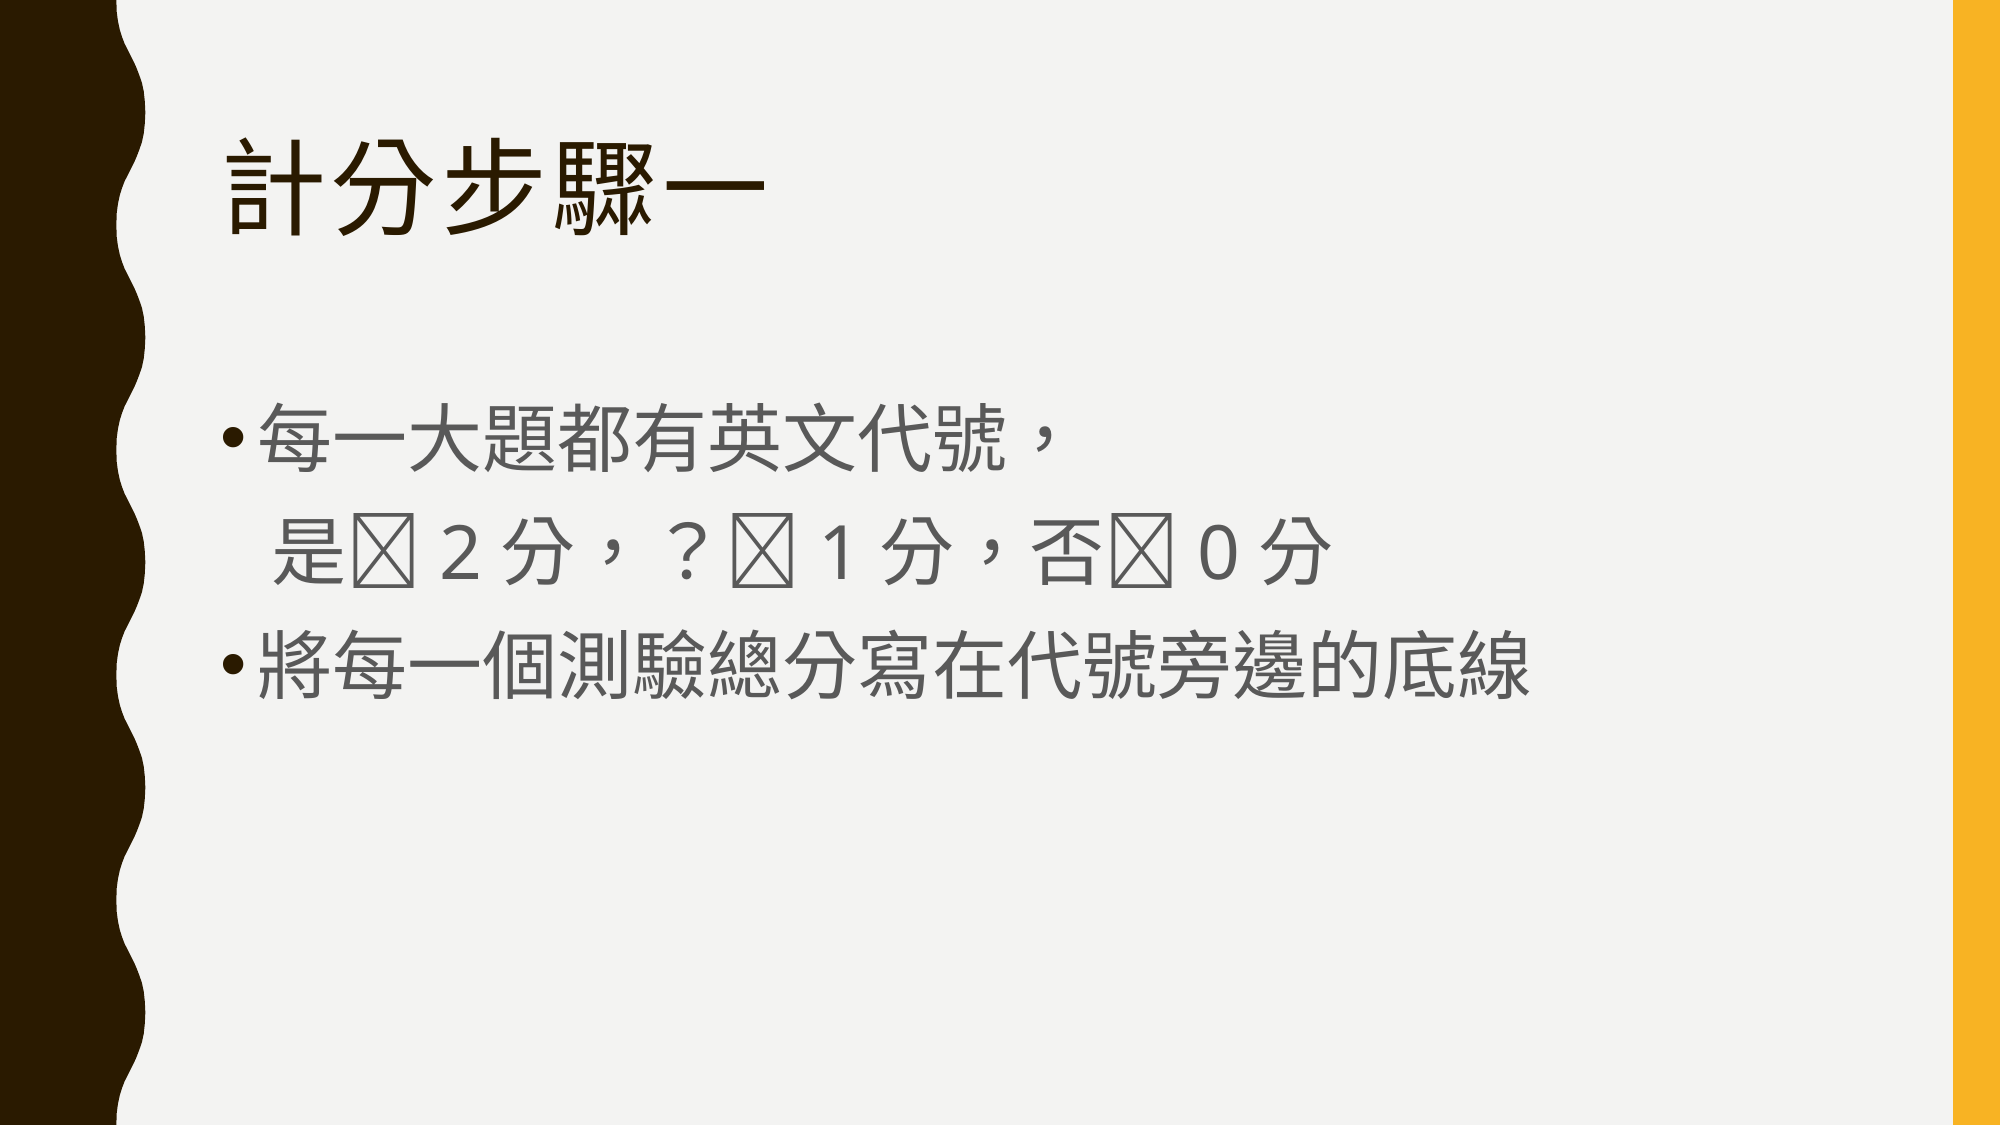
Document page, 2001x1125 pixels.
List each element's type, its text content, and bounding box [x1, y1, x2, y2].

list 每一大題都有英文代號， 是2分，？1分，否0分 將每一個測驗總分寫在代號旁邊的底線 [205, 375, 1876, 965]
title 計分步驟一 [205, 128, 1876, 308]
